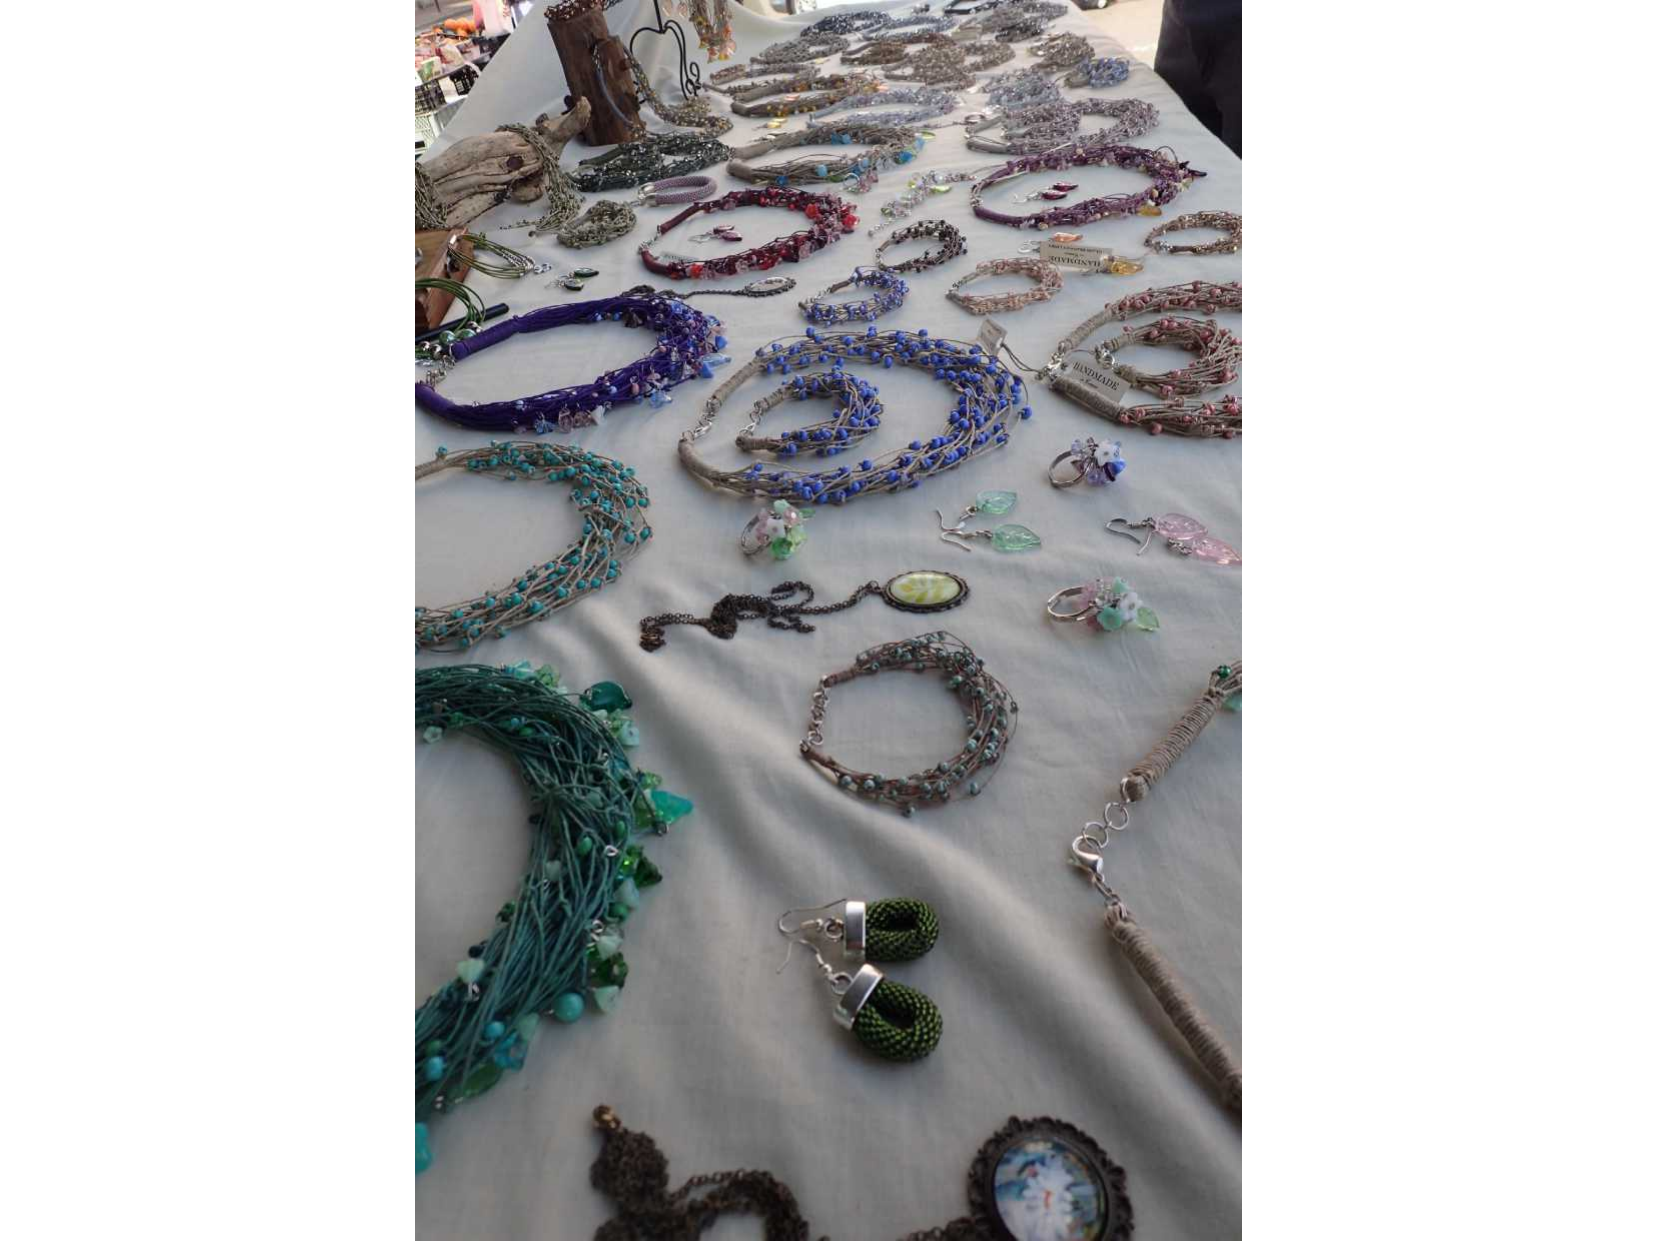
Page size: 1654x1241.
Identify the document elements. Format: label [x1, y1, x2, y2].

picture [415, 0, 1242, 1241]
